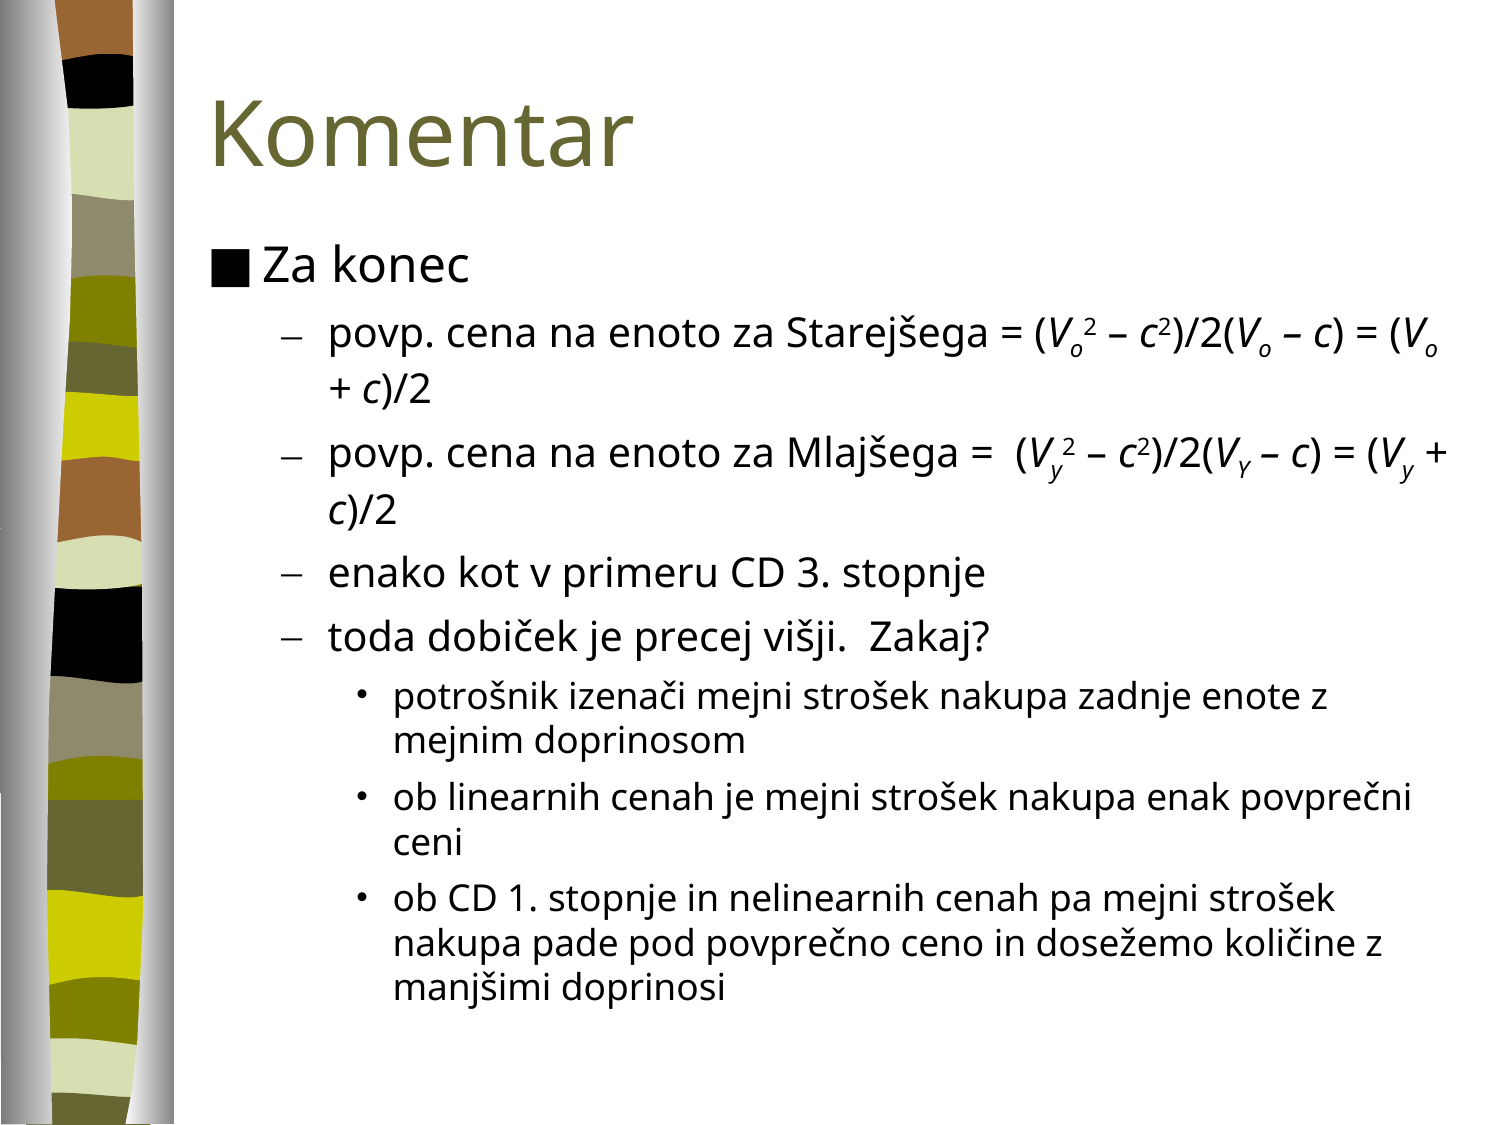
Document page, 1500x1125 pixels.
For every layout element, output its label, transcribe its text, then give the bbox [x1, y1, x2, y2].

title Komentar [192, 12, 1468, 224]
list Za konec povp. cena na enoto za Starejšega = (Vo2 – c2)/2(Vo – c) = (Vo + c)/2 povp. cena na enoto za Mlajšega = (Vy2 – c2)/2(VY – c) = (Vy + c)/2 enako kot v primeru CD 3. stopnje toda dobiček je precej višji. Zakaj? potrošnik izenači mejni strošek nakupa zadnje enote z mejnim doprinosom ob linearnih cenah je mejni strošek nakupa enak povprečni ceni ob CD 1. stopnje in nelinearnih cenah pa mejni strošek nakupa pade pod povprečno ceno in dosežemo količine z manjšimi doprinosi [192, 224, 1468, 1000]
